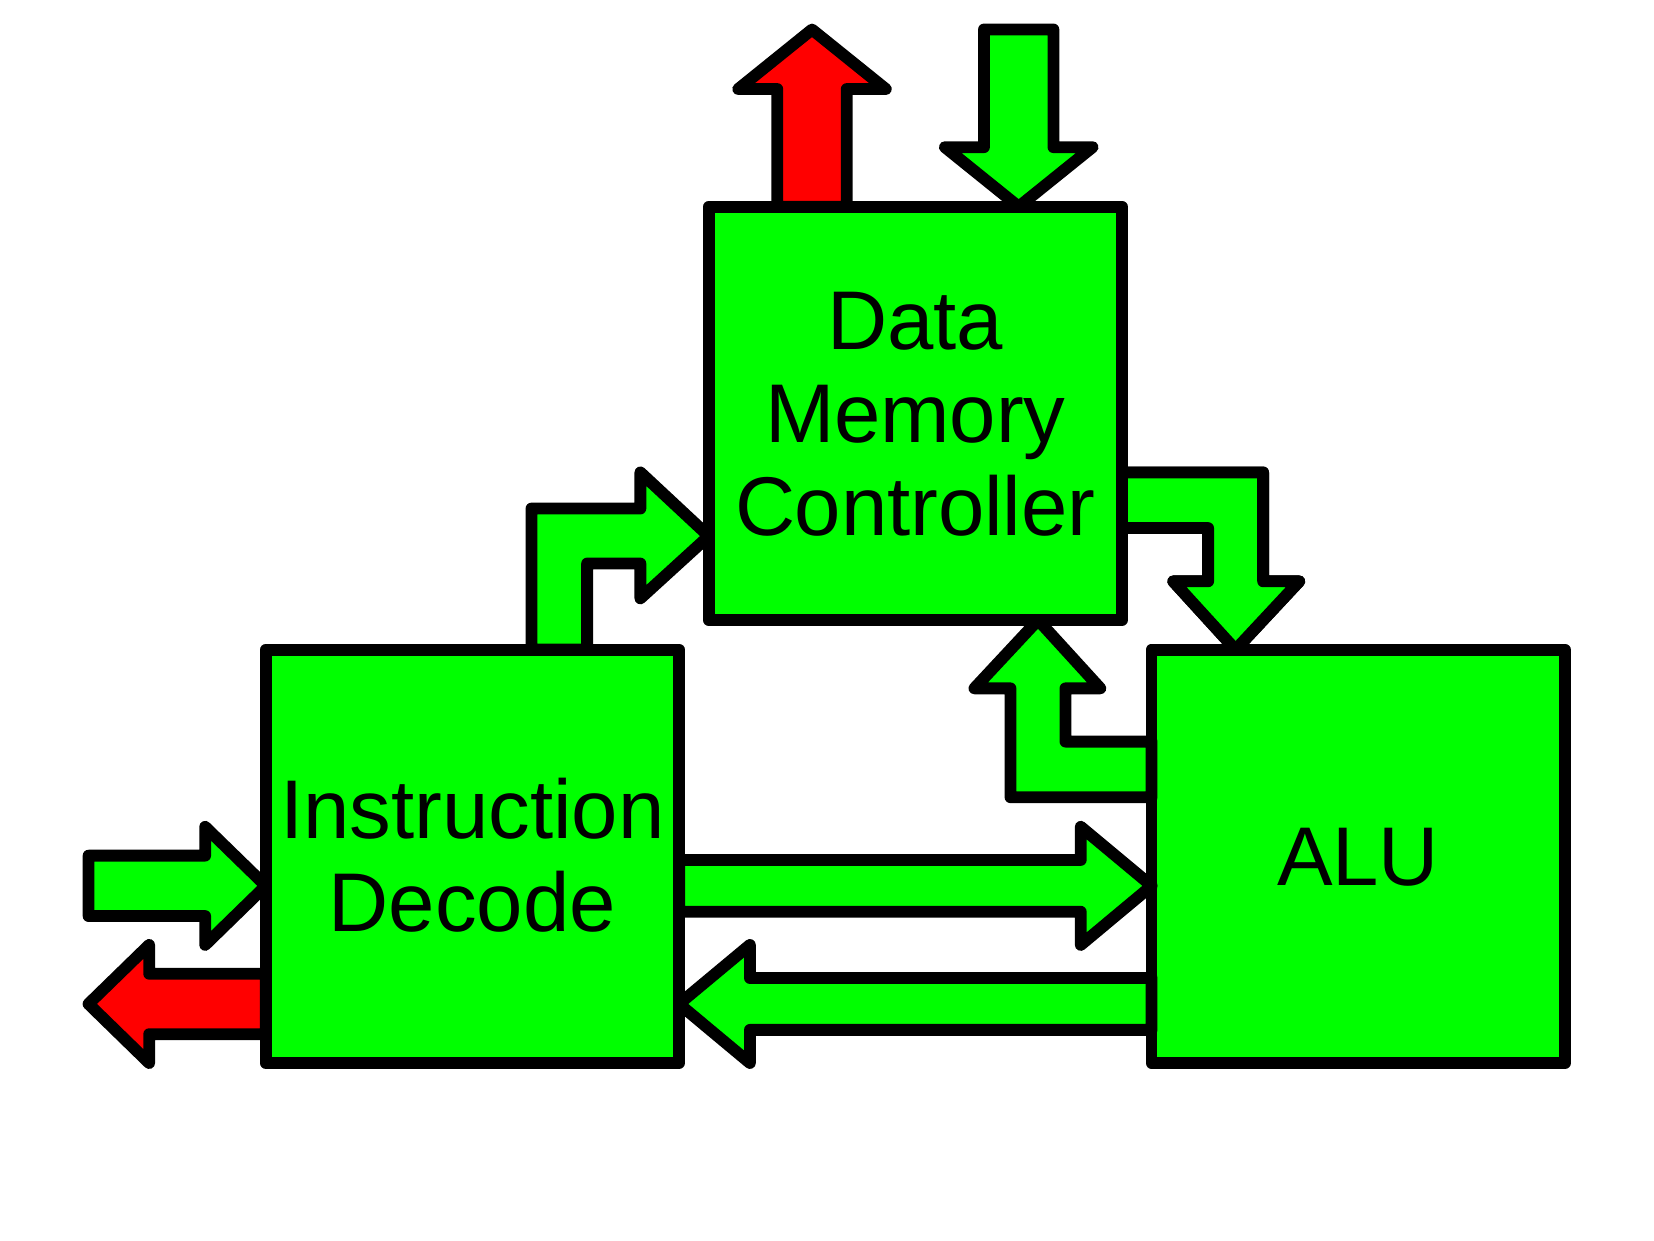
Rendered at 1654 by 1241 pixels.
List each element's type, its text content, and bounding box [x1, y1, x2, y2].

text_box ALU [1151, 649, 1565, 1063]
text_box [1122, 472, 1300, 650]
text_box [738, 29, 886, 207]
text_box Instruction Decode [265, 649, 680, 1063]
text_box [531, 472, 709, 650]
text_box [88, 944, 266, 1064]
text_box [944, 29, 1093, 207]
text_box [679, 826, 1152, 945]
text_box [679, 944, 1152, 1064]
text_box Data Memory Controller [708, 206, 1123, 621]
text_box [974, 620, 1152, 798]
text_box [88, 826, 266, 945]
